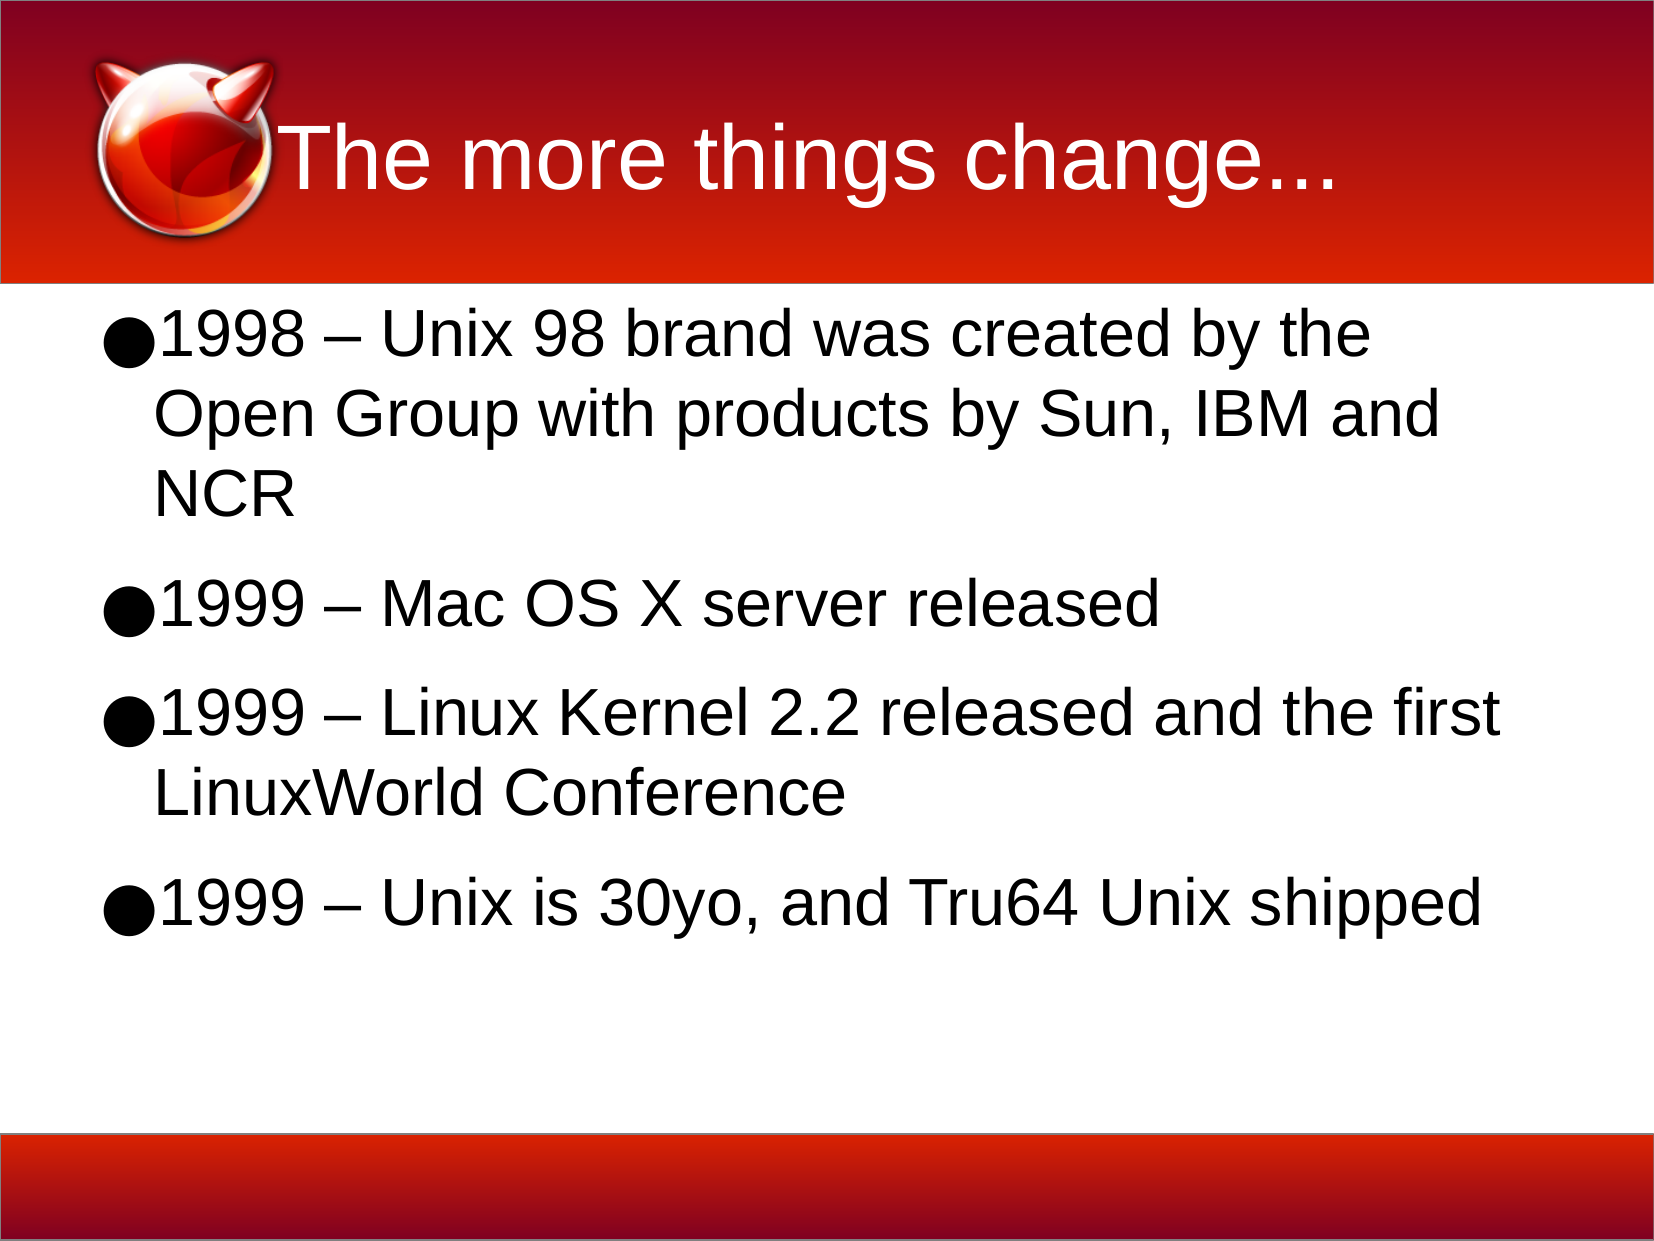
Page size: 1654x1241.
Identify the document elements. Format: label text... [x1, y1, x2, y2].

text_box The more things change... [82, 49, 1536, 257]
text_box 1998 – Unix 98 brand was created by the Open Group with products by Sun, IBM and NCR 1999 – Mac OS X server released 1999 – Linux Kernel 2.2 released and the first LinuxWorld Conference 1999 – Unix is 30yo, and Tru64 Unix shipped [82, 290, 1538, 1010]
